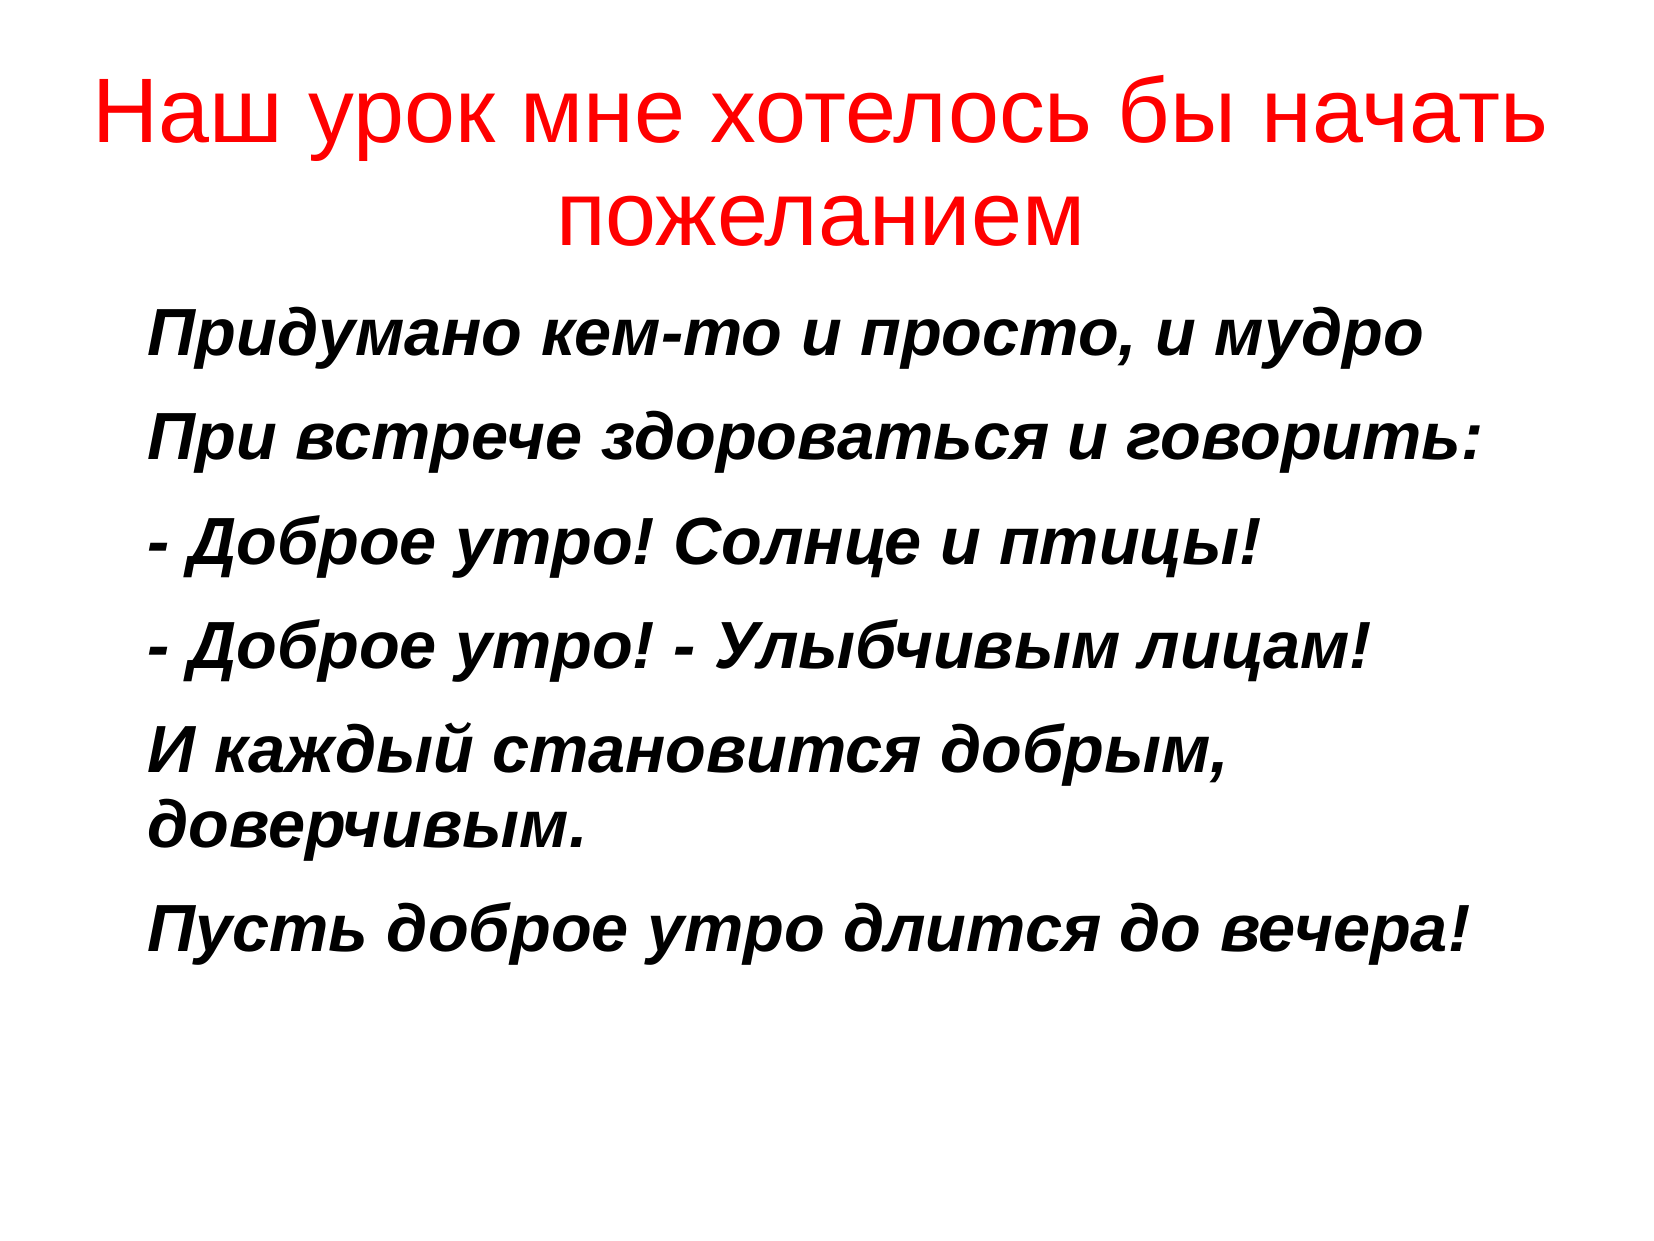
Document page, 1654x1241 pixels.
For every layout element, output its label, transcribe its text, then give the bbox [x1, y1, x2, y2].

title Наш урок мне хотелось бы начать пожеланием [76, 58, 1565, 266]
list Придумано кем-то и просто, и мудро При встрече здороваться и говорить: - Доброе утро! Солнце и птицы! - Доброе утро! - Улыбчивым лицам! И каждый становится добрым, доверчивым. Пусть доброе утро длится до вечера! [76, 295, 1565, 1114]
